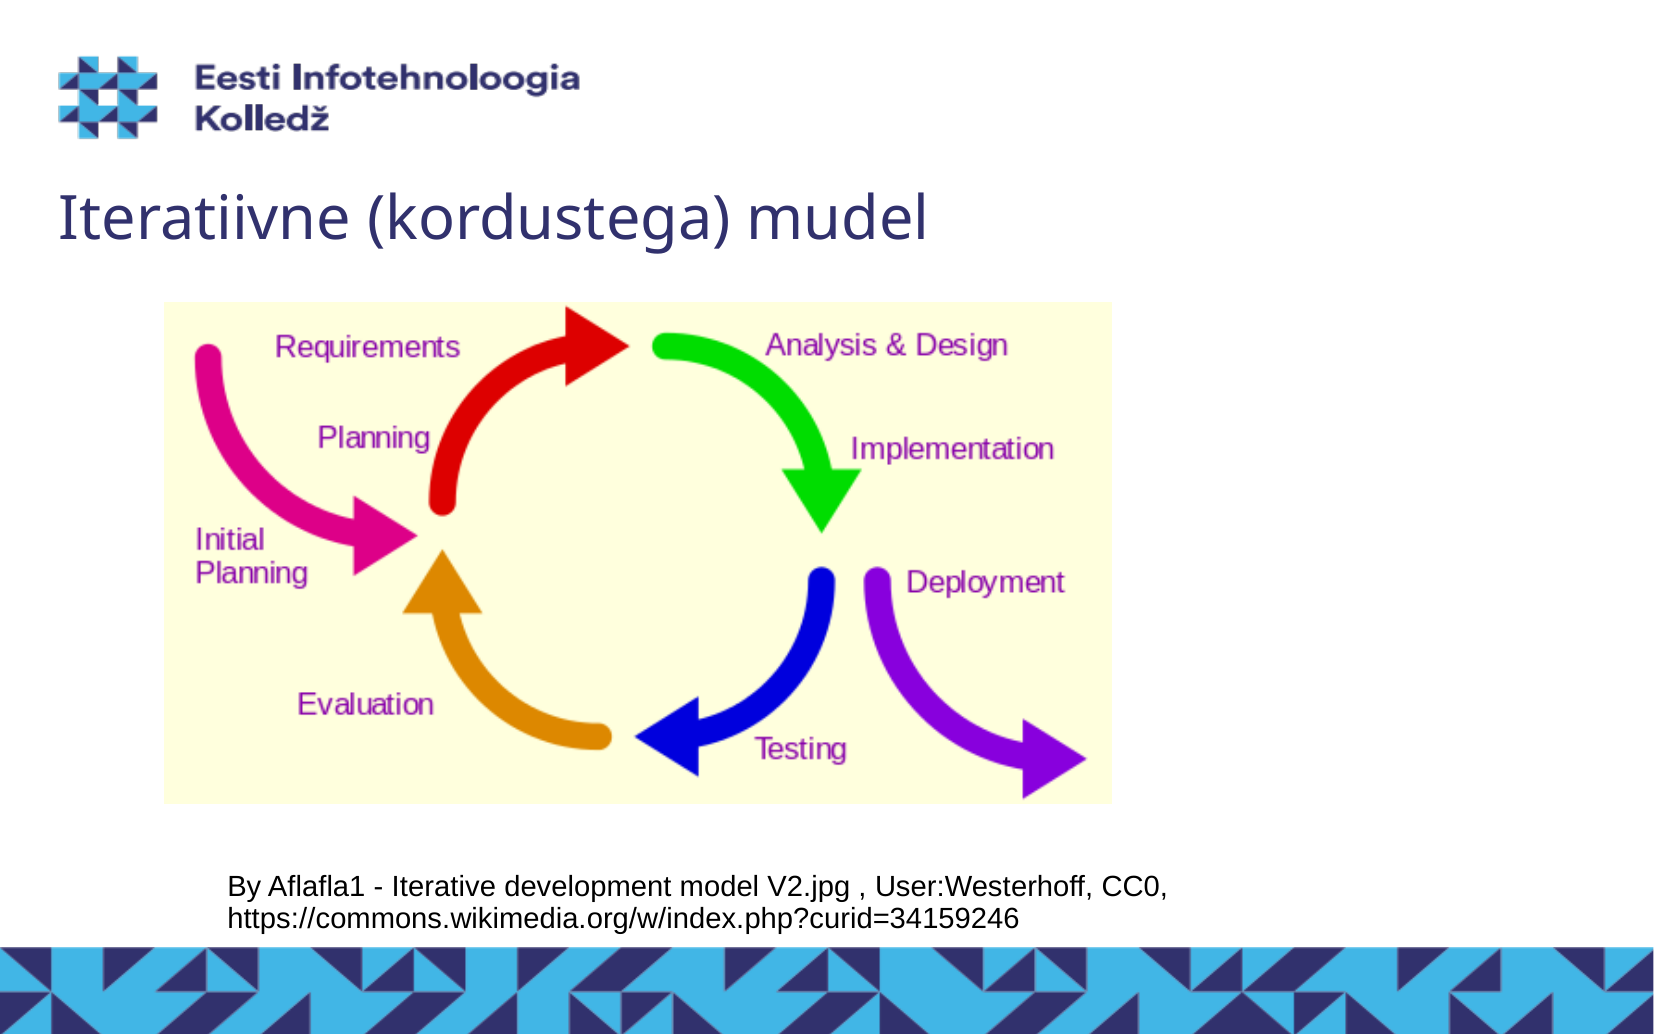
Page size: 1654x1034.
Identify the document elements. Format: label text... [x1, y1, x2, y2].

picture [164, 302, 1112, 804]
text_box By Aflafla1 - Iterative development model V2.jpg , User:Westerhoff, CC0, https://commons.wikimedia.org/w/index.php?curid=34159246 [212, 862, 1447, 962]
title Iteratiivne (kordustega) mudel [59, 129, 1571, 303]
